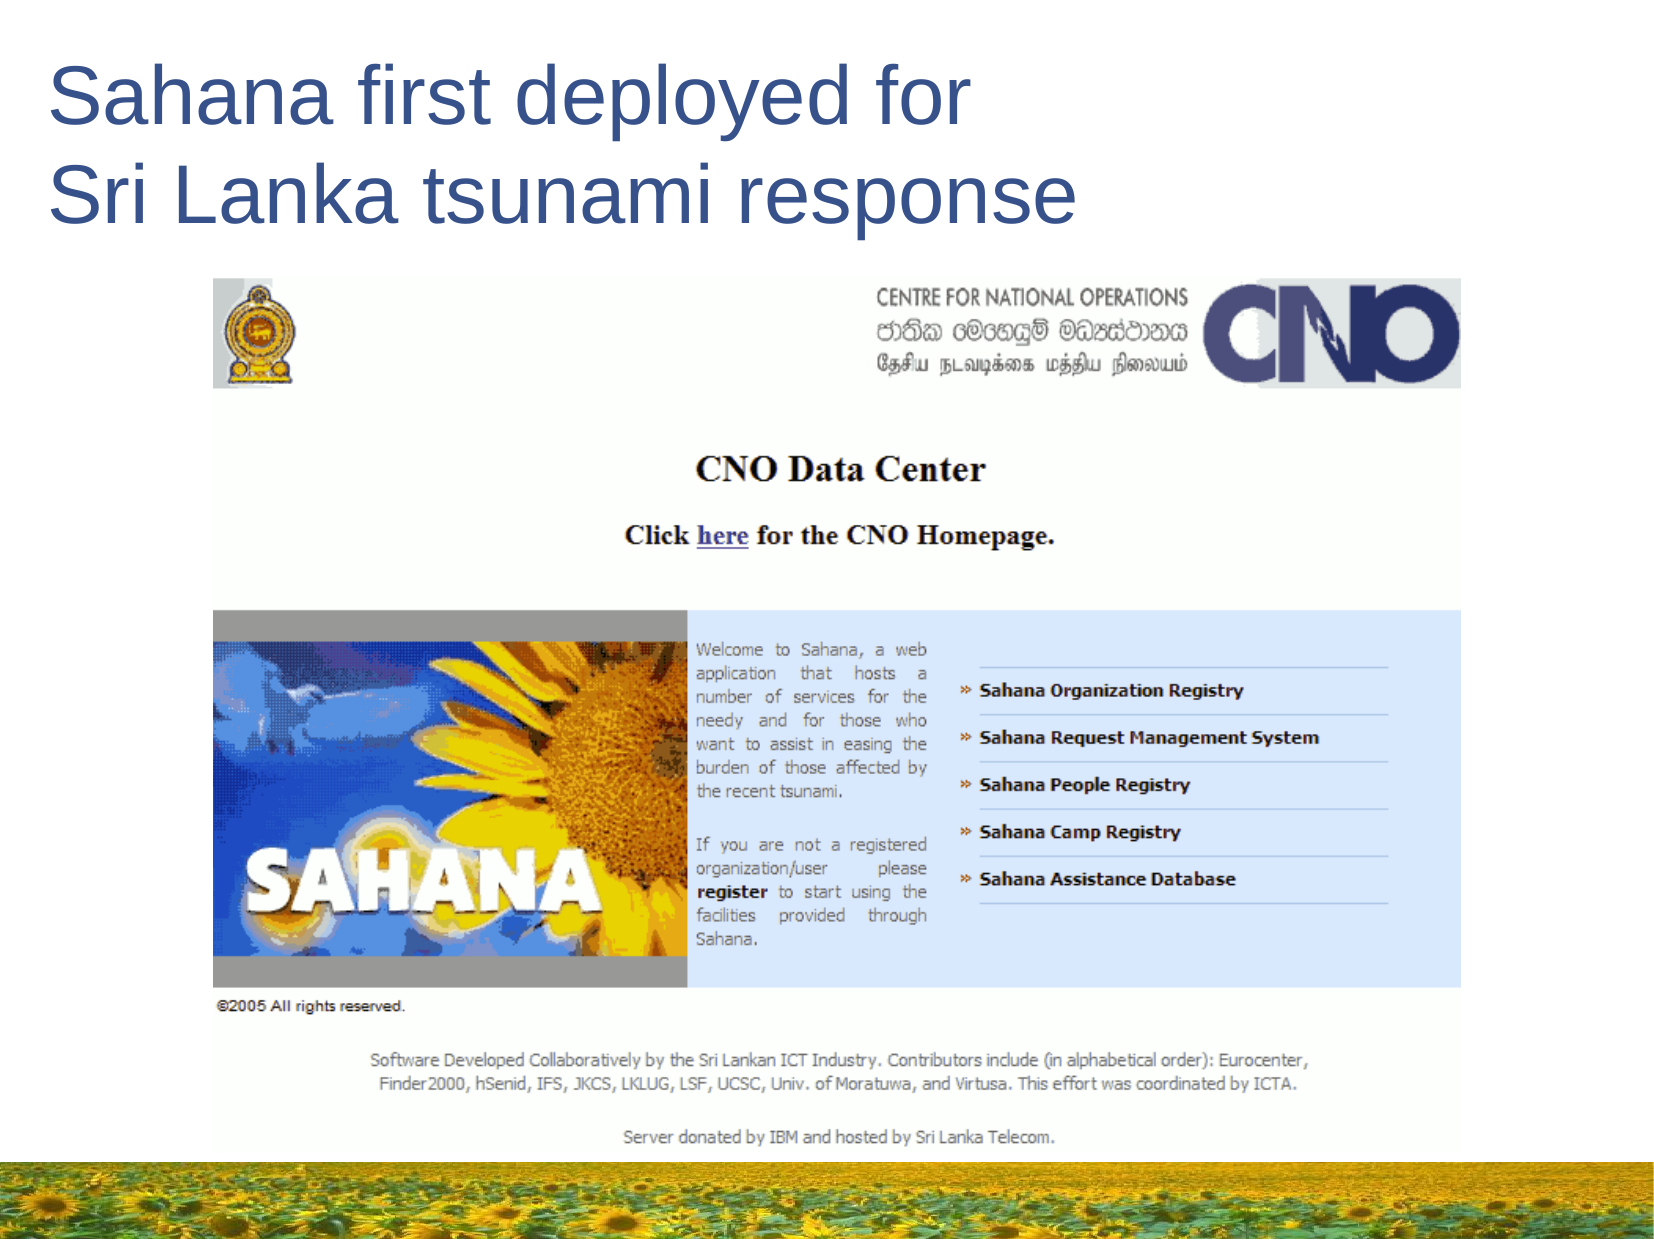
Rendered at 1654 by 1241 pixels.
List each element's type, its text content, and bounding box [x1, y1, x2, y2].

picture [213, 277, 1461, 1153]
text_box Sahana first deployed for Sri Lanka tsunami response [32, 25, 1427, 256]
picture [0, 1162, 1654, 1239]
